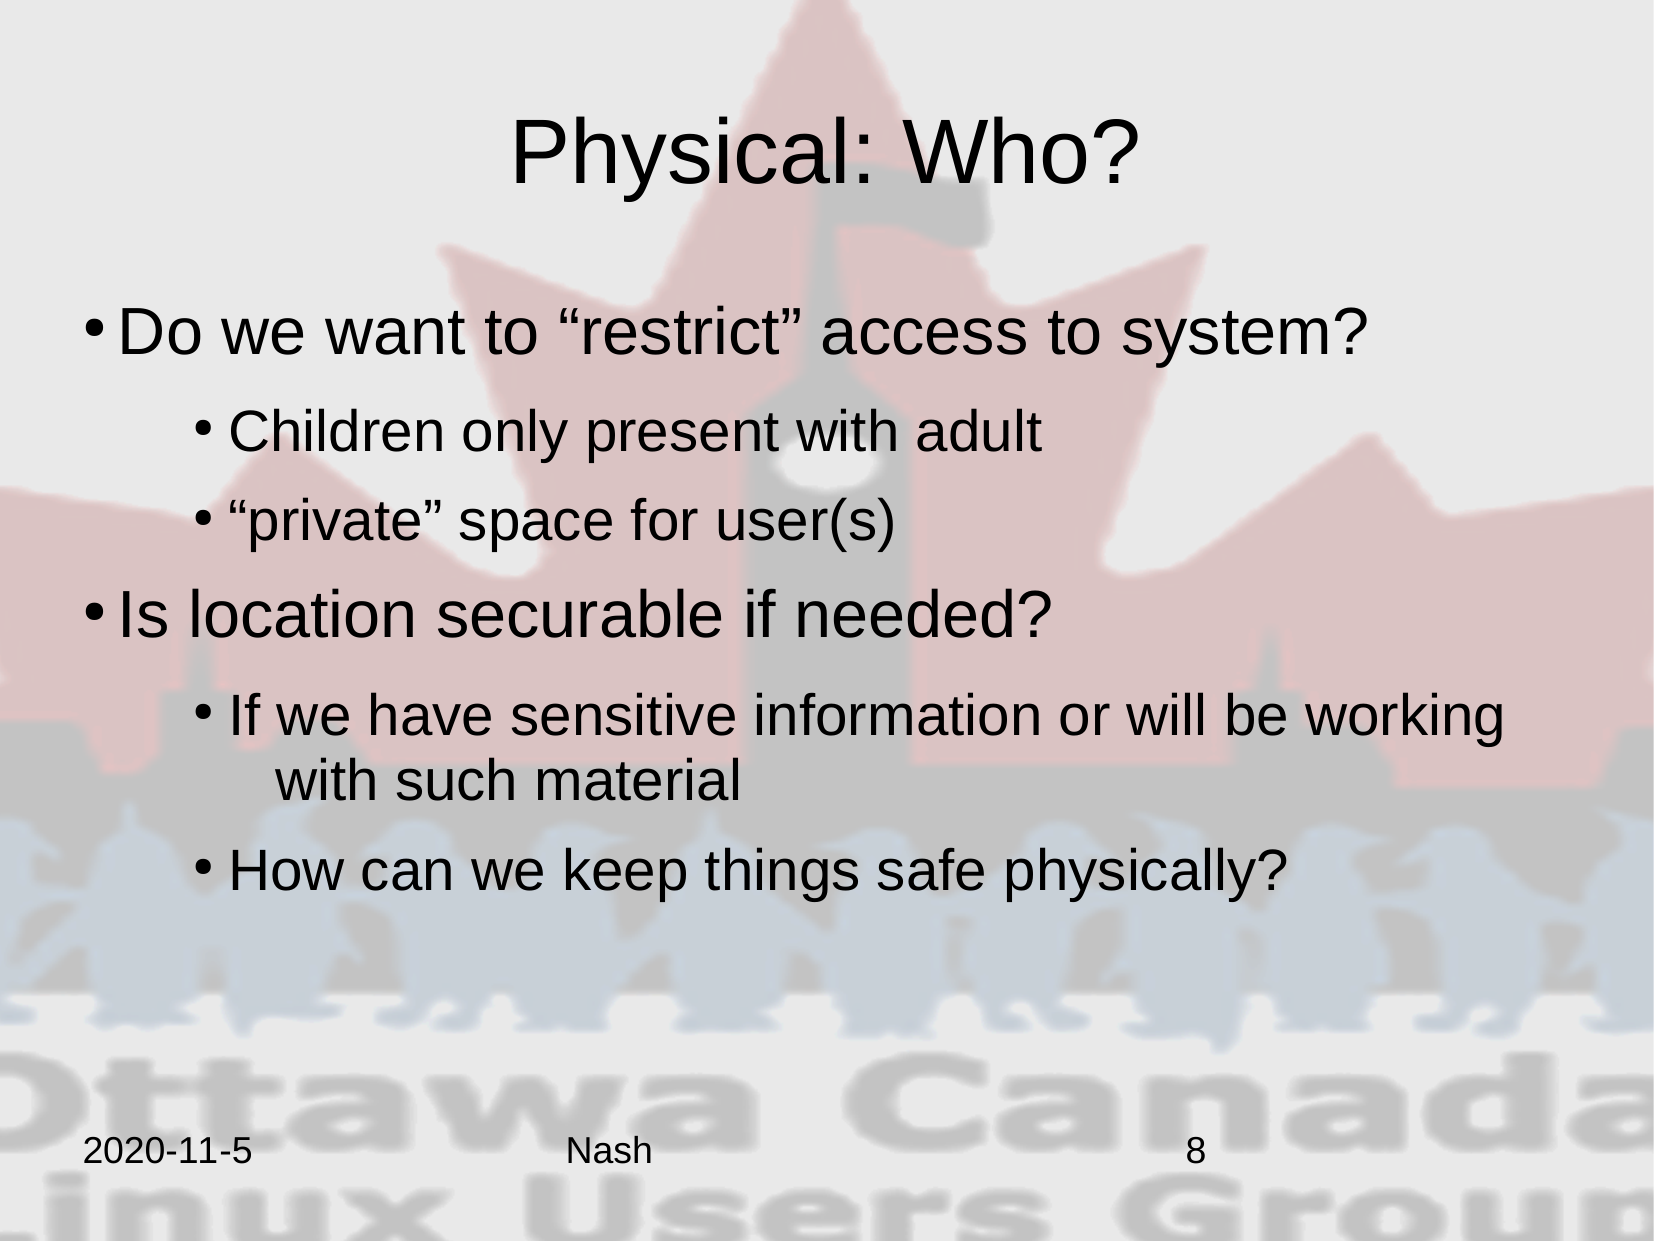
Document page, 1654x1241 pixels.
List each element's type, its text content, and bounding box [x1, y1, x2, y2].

list Do we want to “restrict” access to system? Children only present with adult “private” space for user(s) Is location securable if needed? If we have sensitive information or will be working with such material How can we keep things safe physically? [82, 290, 1570, 1009]
picture [0, 0, 1654, 1241]
title Physical: Who? [82, 49, 1570, 256]
